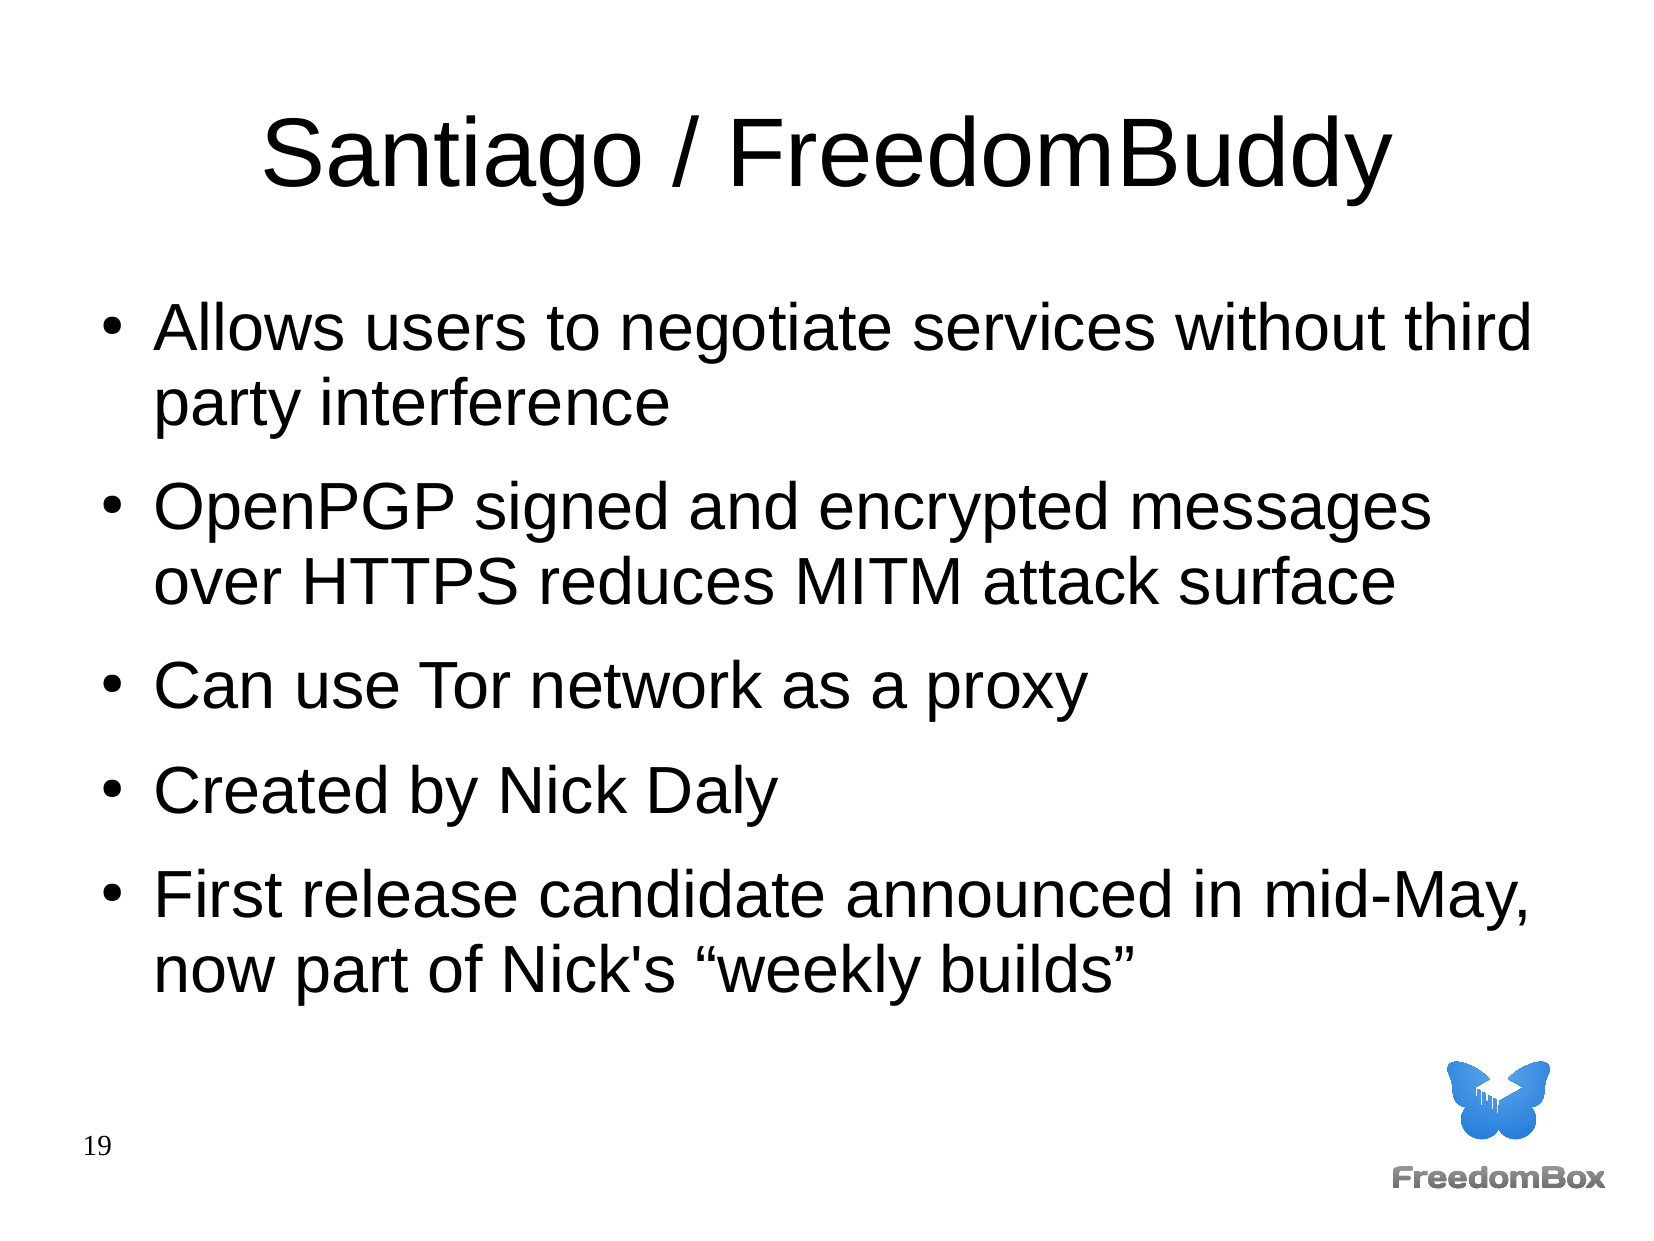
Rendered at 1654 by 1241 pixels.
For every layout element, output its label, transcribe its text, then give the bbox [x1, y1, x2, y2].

title Santiago / FreedomBuddy [82, 49, 1571, 257]
list Allows users to negotiate services without third party interference OpenPGP signed and encrypted messages over HTTPS reduces MITM attack surface Can use Tor network as a proxy Created by Nick Daly First release candidate announced in mid-May, now part of Nick's “weekly builds” [82, 290, 1571, 1010]
